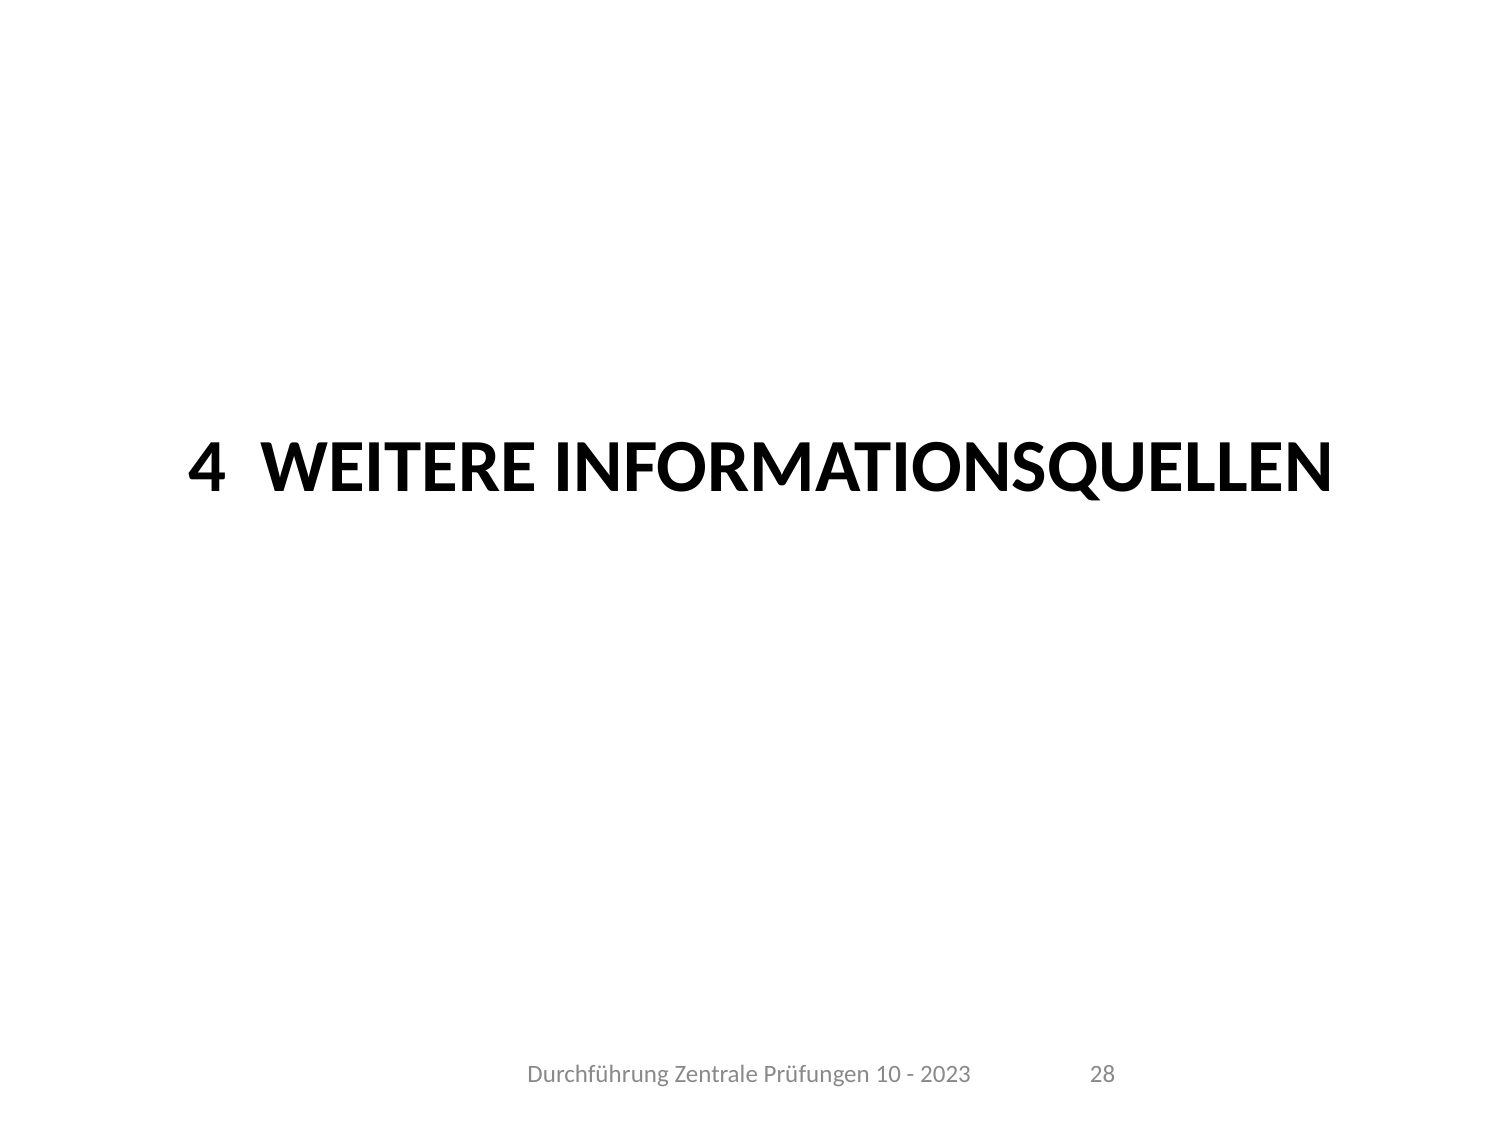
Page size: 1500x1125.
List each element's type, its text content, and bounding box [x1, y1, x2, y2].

title 4 Weitere Informationsquellen [123, 408, 1399, 633]
text_box 28 [1074, 1042, 1426, 1103]
text_box Durchführung Zentrale Prüfungen 10 - 2023 [512, 1042, 988, 1103]
